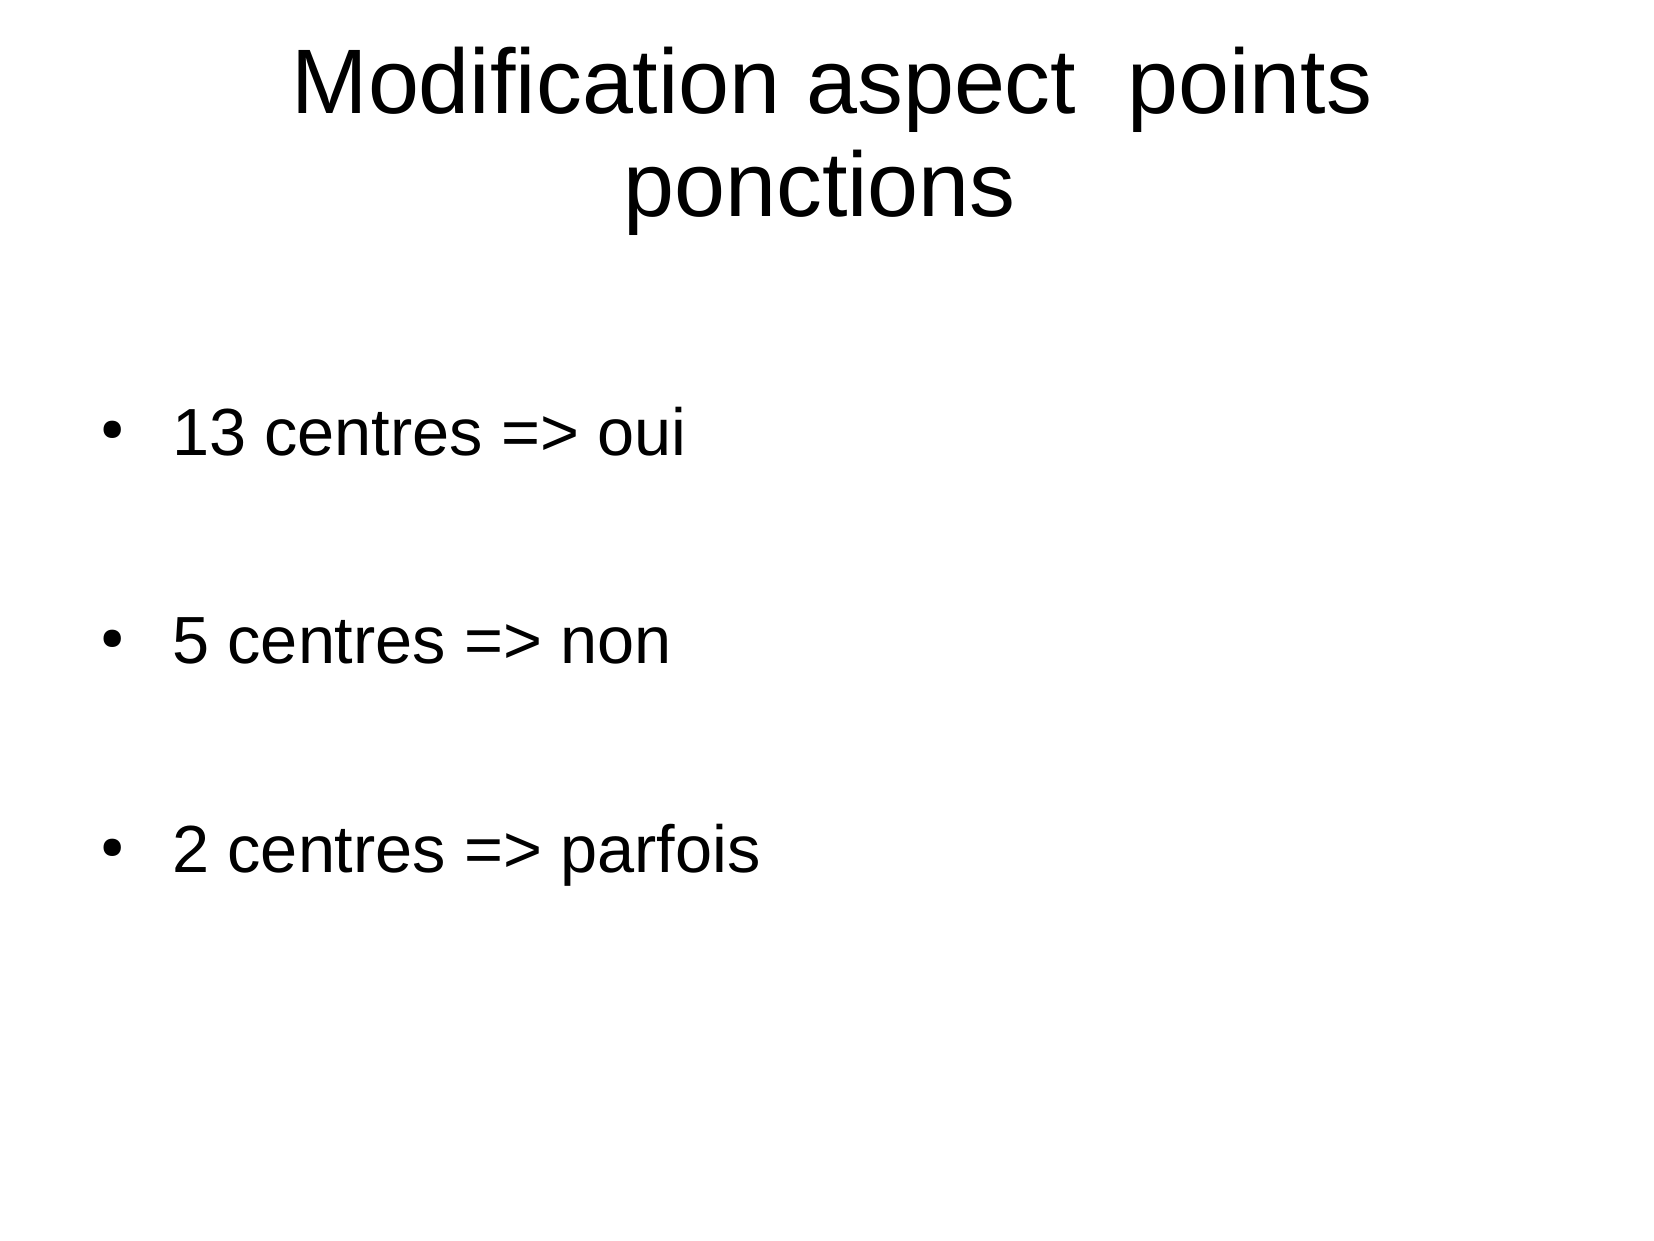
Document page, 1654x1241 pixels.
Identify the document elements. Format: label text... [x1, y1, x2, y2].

title Modification aspect points ponctions [88, 29, 1577, 237]
list 13 centres => oui 5 centres => non 2 centres => parfois [82, 290, 1571, 1109]
